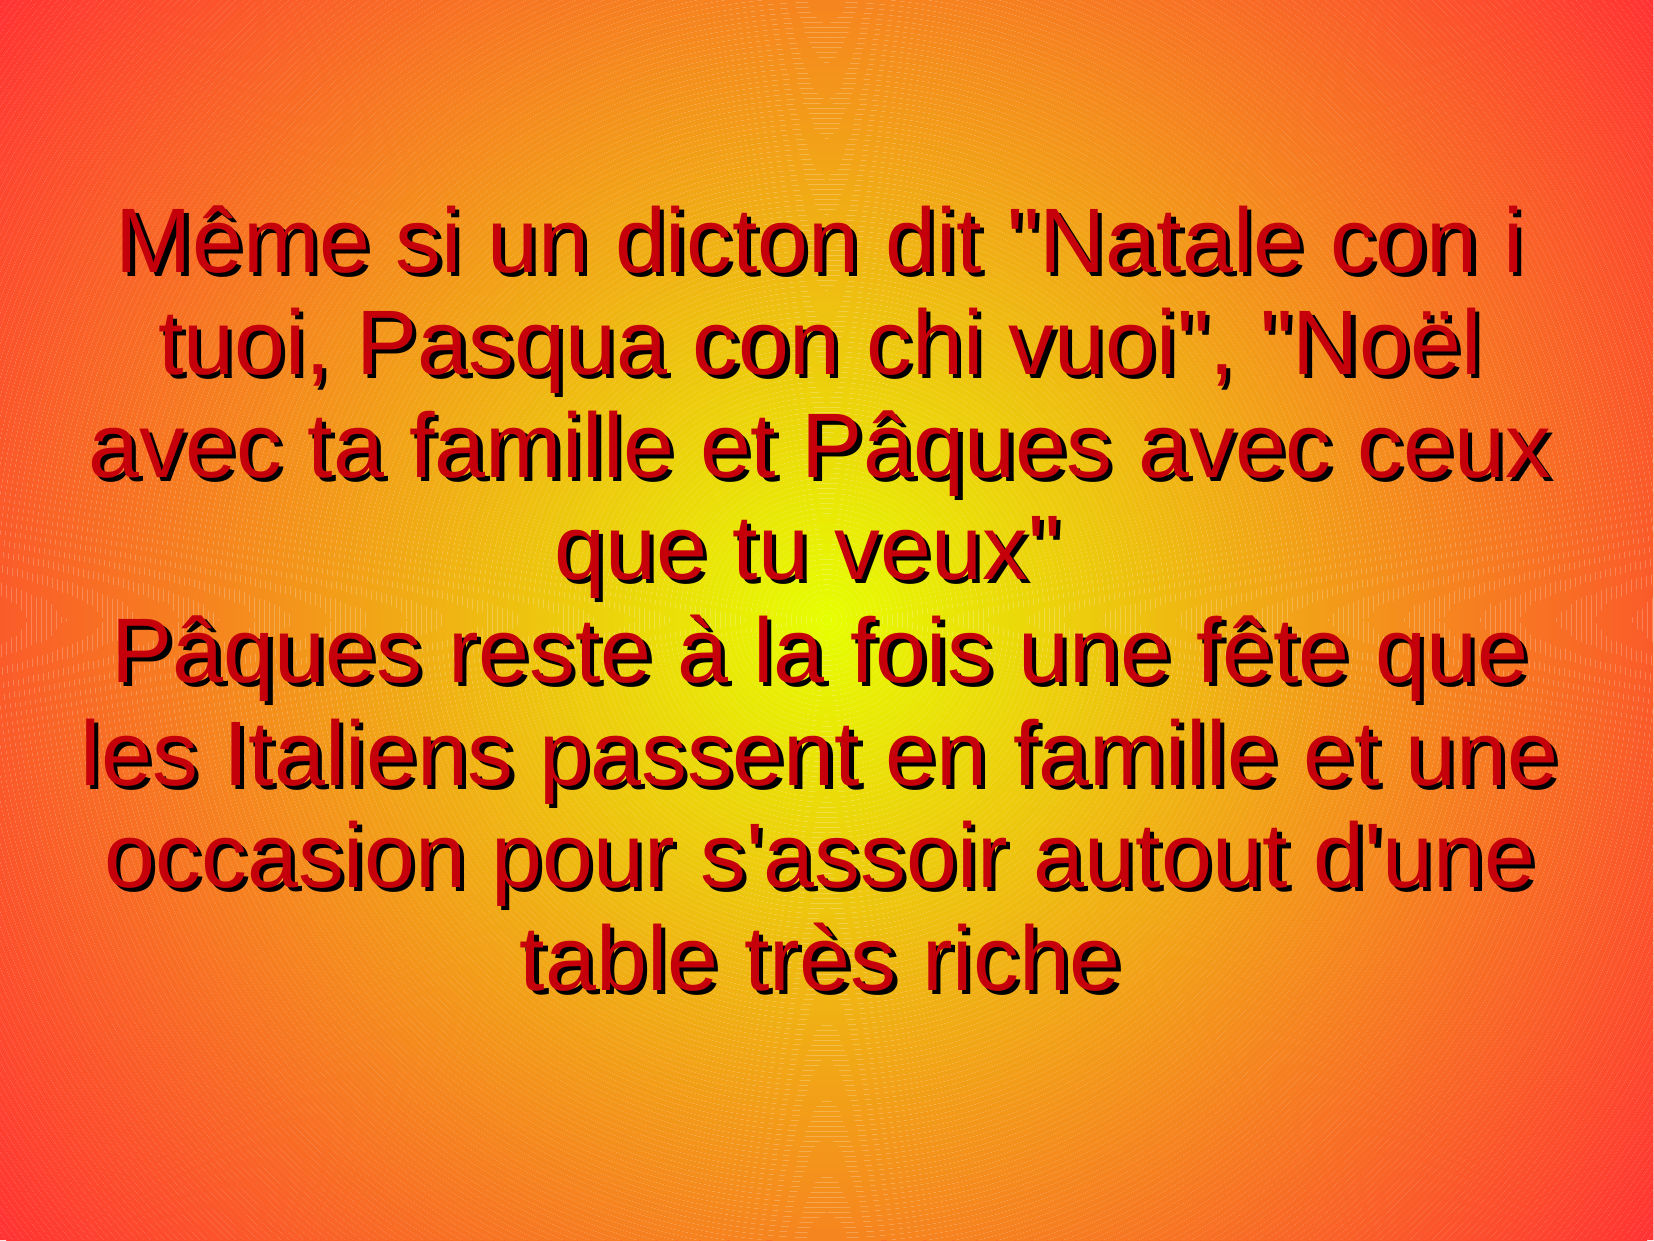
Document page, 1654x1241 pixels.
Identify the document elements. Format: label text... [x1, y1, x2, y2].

subtitle Même si un dicton dit "Natale con i tuoi, Pasqua con chi vuoi", "Noël avec ta famille et Pâques avec ceux que tu veux" Pâques reste à la fois une fête que les Italiens passent en famille et une occasion pour s'assoir autout d'une table très riche [76, 189, 1565, 1010]
